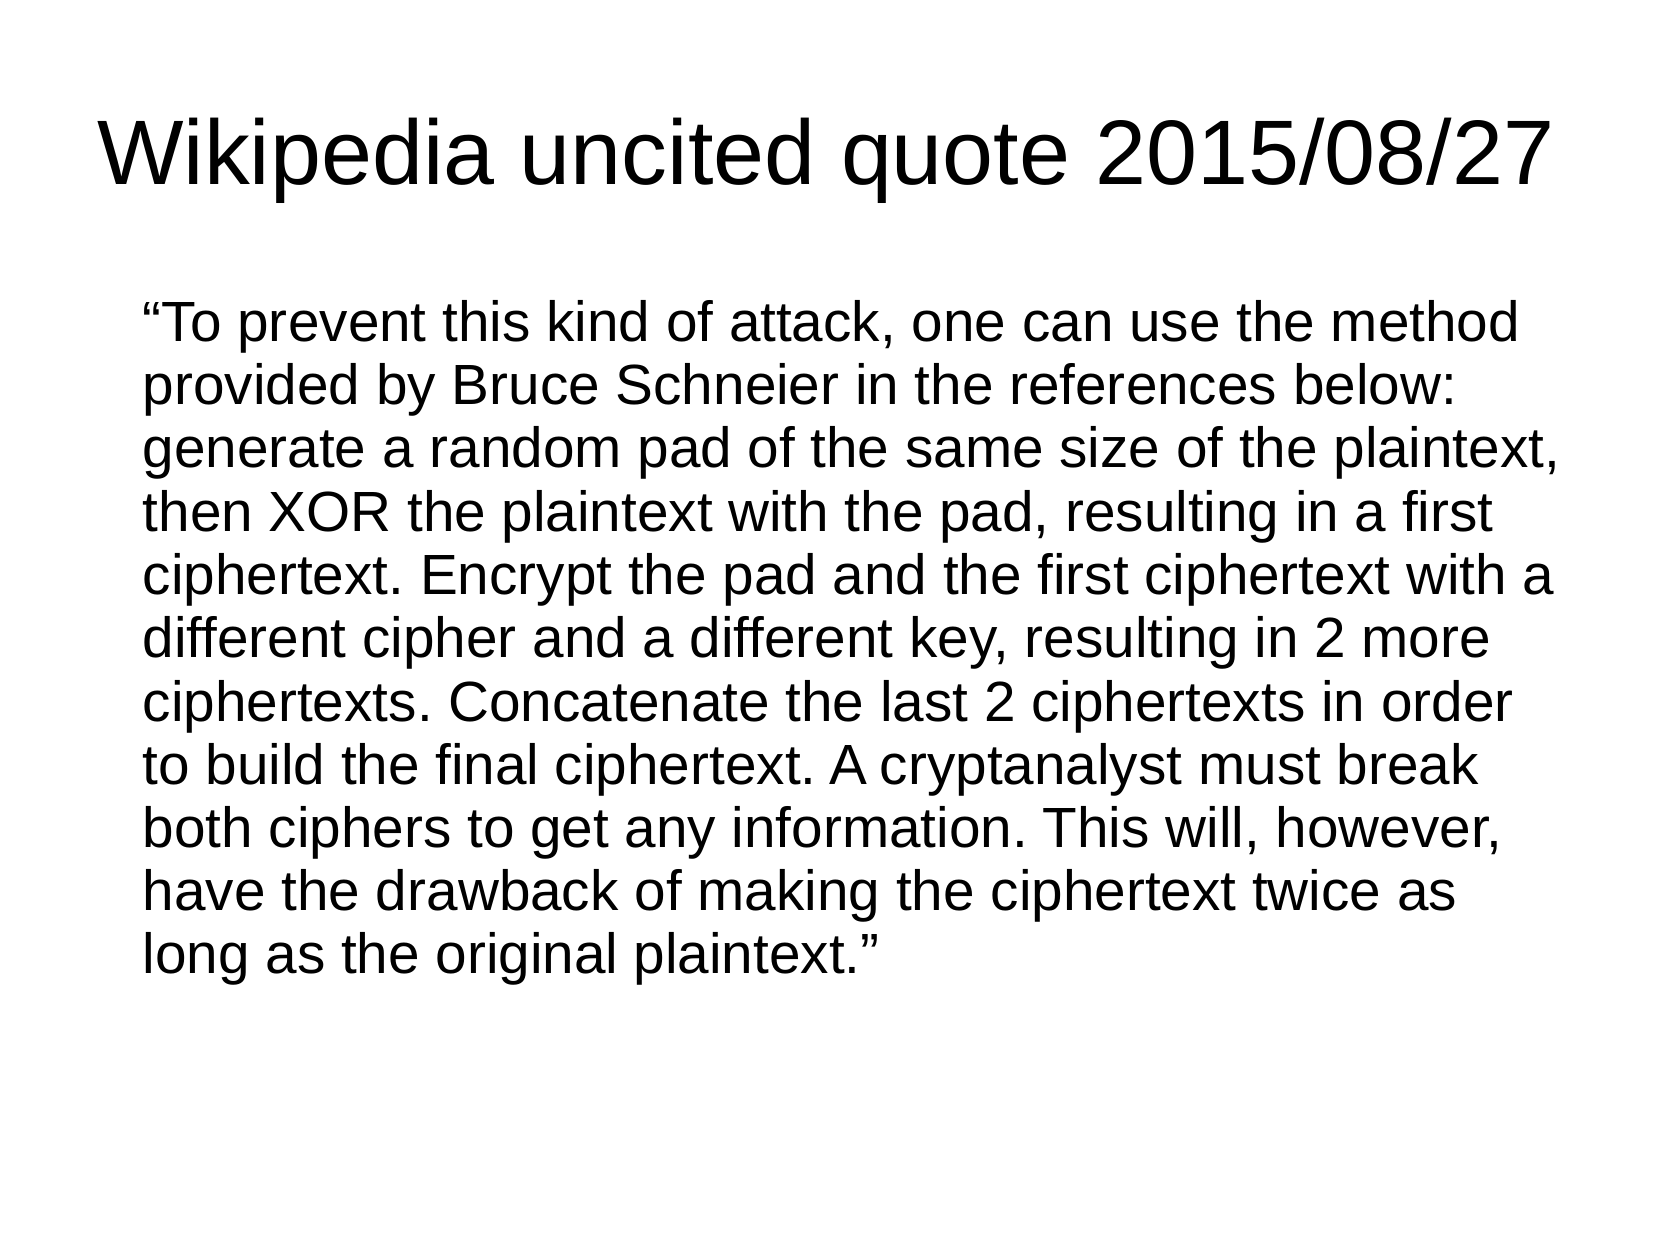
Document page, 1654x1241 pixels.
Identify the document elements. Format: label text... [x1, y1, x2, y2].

title Wikipedia uncited quote 2015/08/27 [82, 49, 1571, 257]
list “To prevent this kind of attack, one can use the method provided by Bruce Schneier in the references below: generate a random pad of the same size of the plaintext, then XOR the plaintext with the pad, resulting in a first ciphertext. Encrypt the pad and the first ciphertext with a different cipher and a different key, resulting in 2 more ciphertexts. Concatenate the last 2 ciphertexts in order to build the final ciphertext. A cryptanalyst must break both ciphers to get any information. This will, however, have the drawback of making the ciphertext twice as long as the original plaintext.” [82, 290, 1571, 1010]
